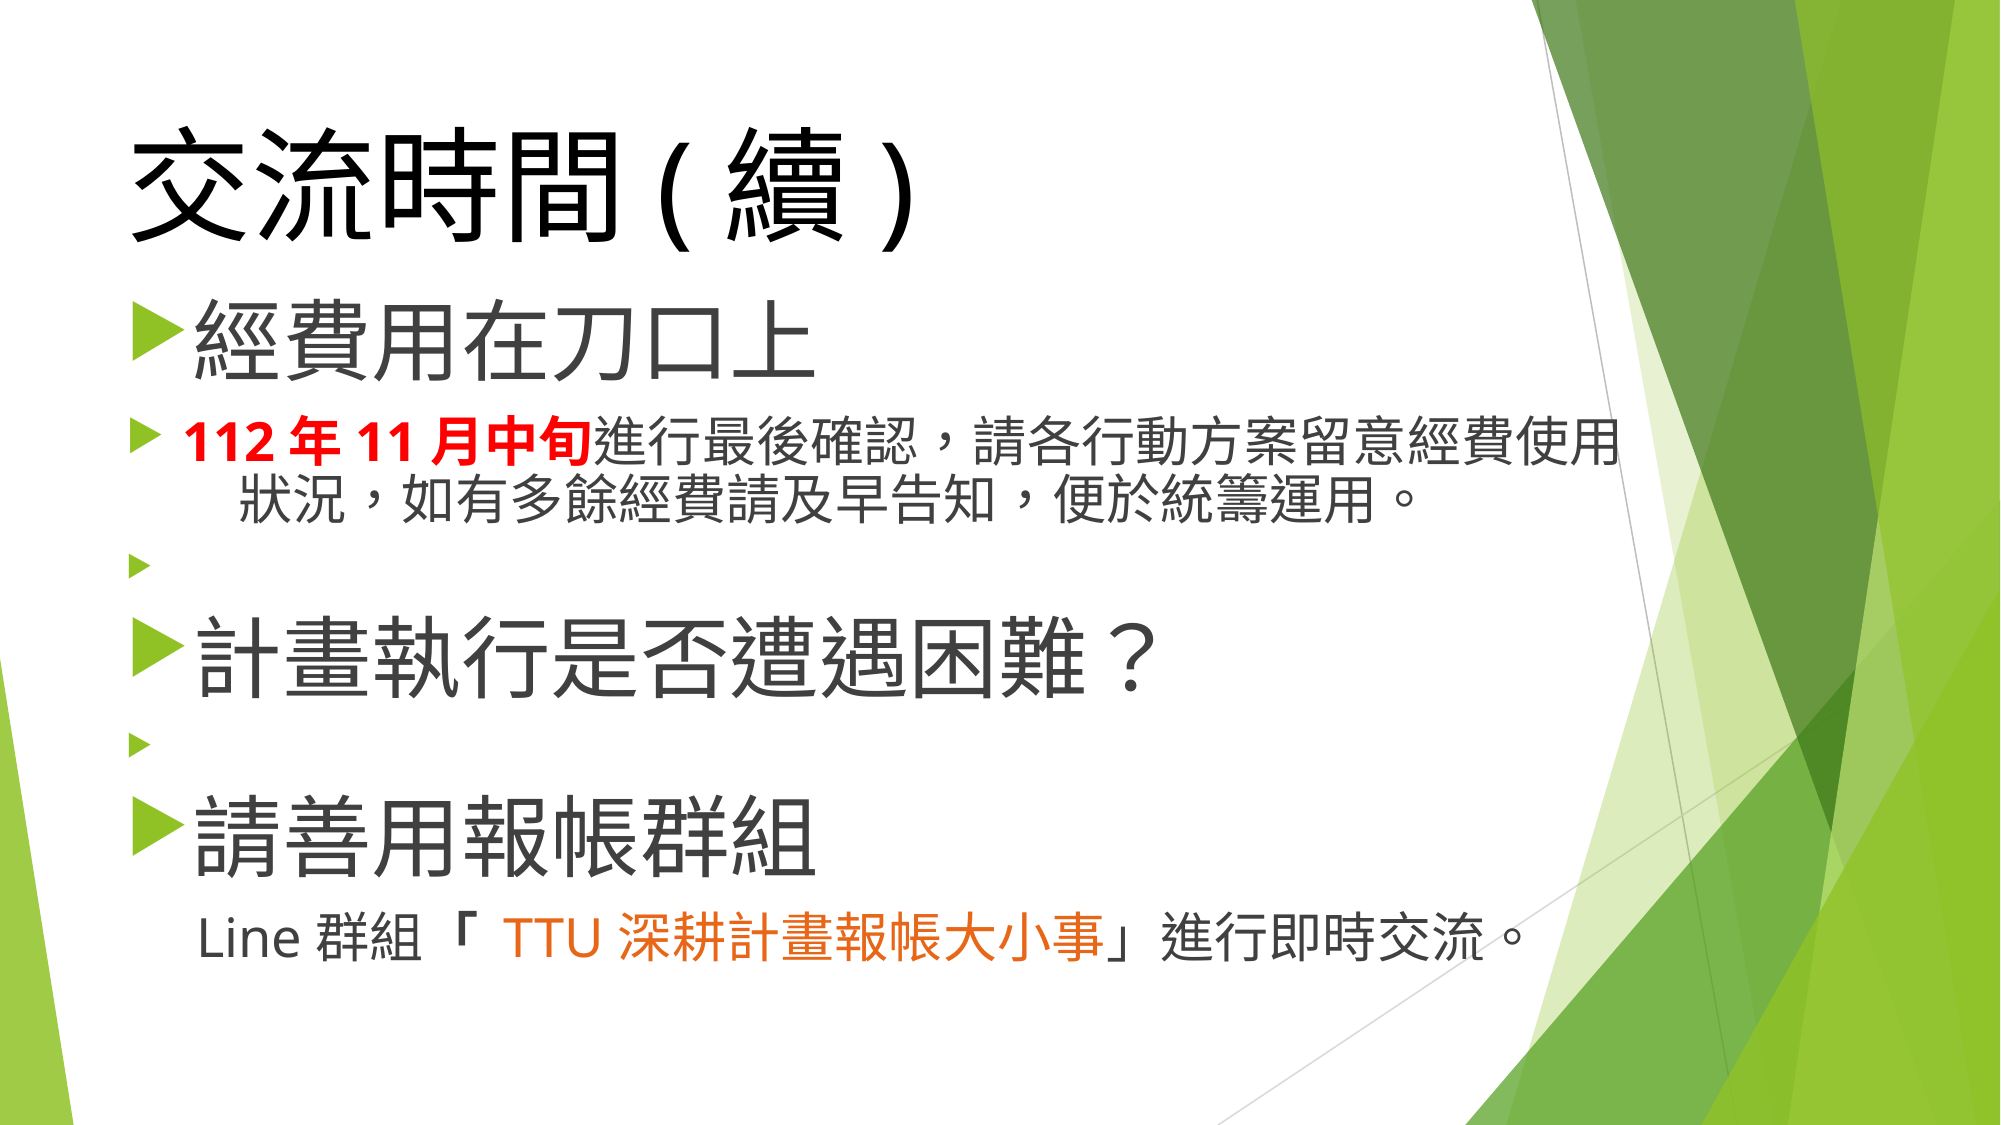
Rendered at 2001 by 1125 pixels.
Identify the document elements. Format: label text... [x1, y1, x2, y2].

title 交流時間(續) [111, 99, 1522, 289]
list 經費用在刀口上 112年11月中旬進行最後確認，請各行動方案留意經費使用狀況，如有多餘經費請及早告知，便於統籌運用。 計畫執行是否遭遇困難？ 請善用報帳群組 Line群組「 TTU深耕計畫報帳大小事」進行即時交流。 [111, 289, 1647, 1022]
